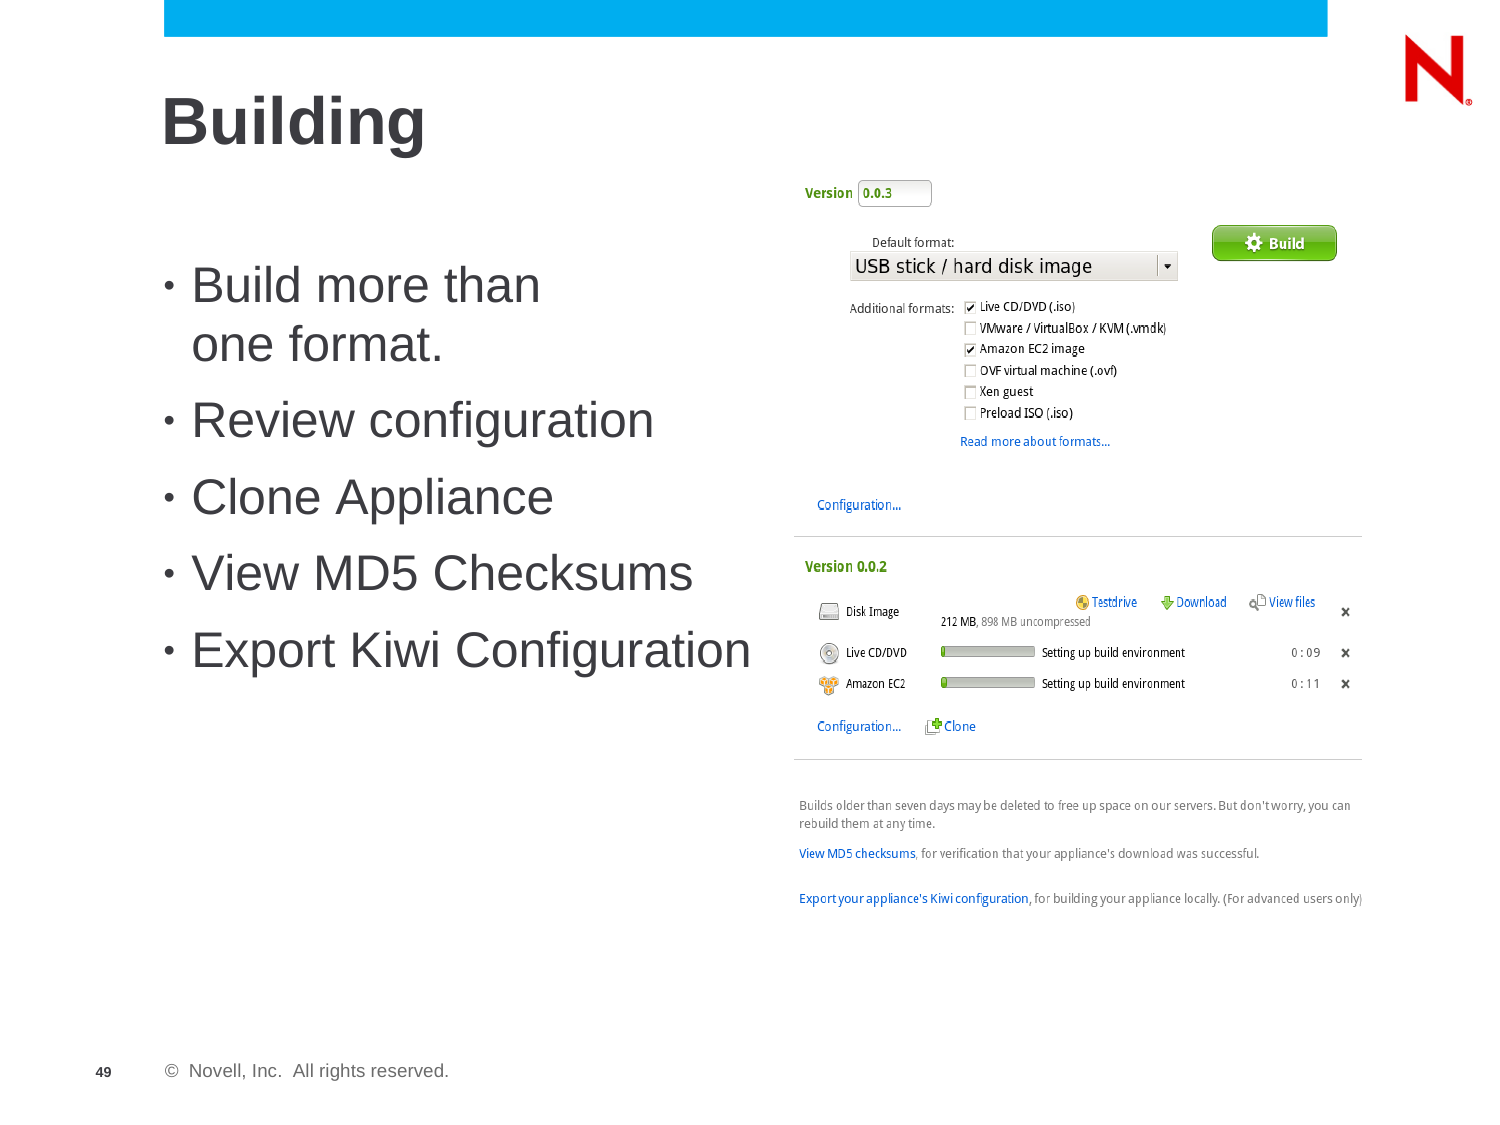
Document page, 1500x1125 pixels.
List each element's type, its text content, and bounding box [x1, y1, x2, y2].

picture [773, 174, 1400, 967]
picture [1403, 32, 1473, 107]
title Building [161, 41, 1383, 205]
list Build more than one format. Review configuration Clone Appliance View MD5 Checksums Export Kiwi Configuration [163, 254, 1404, 986]
